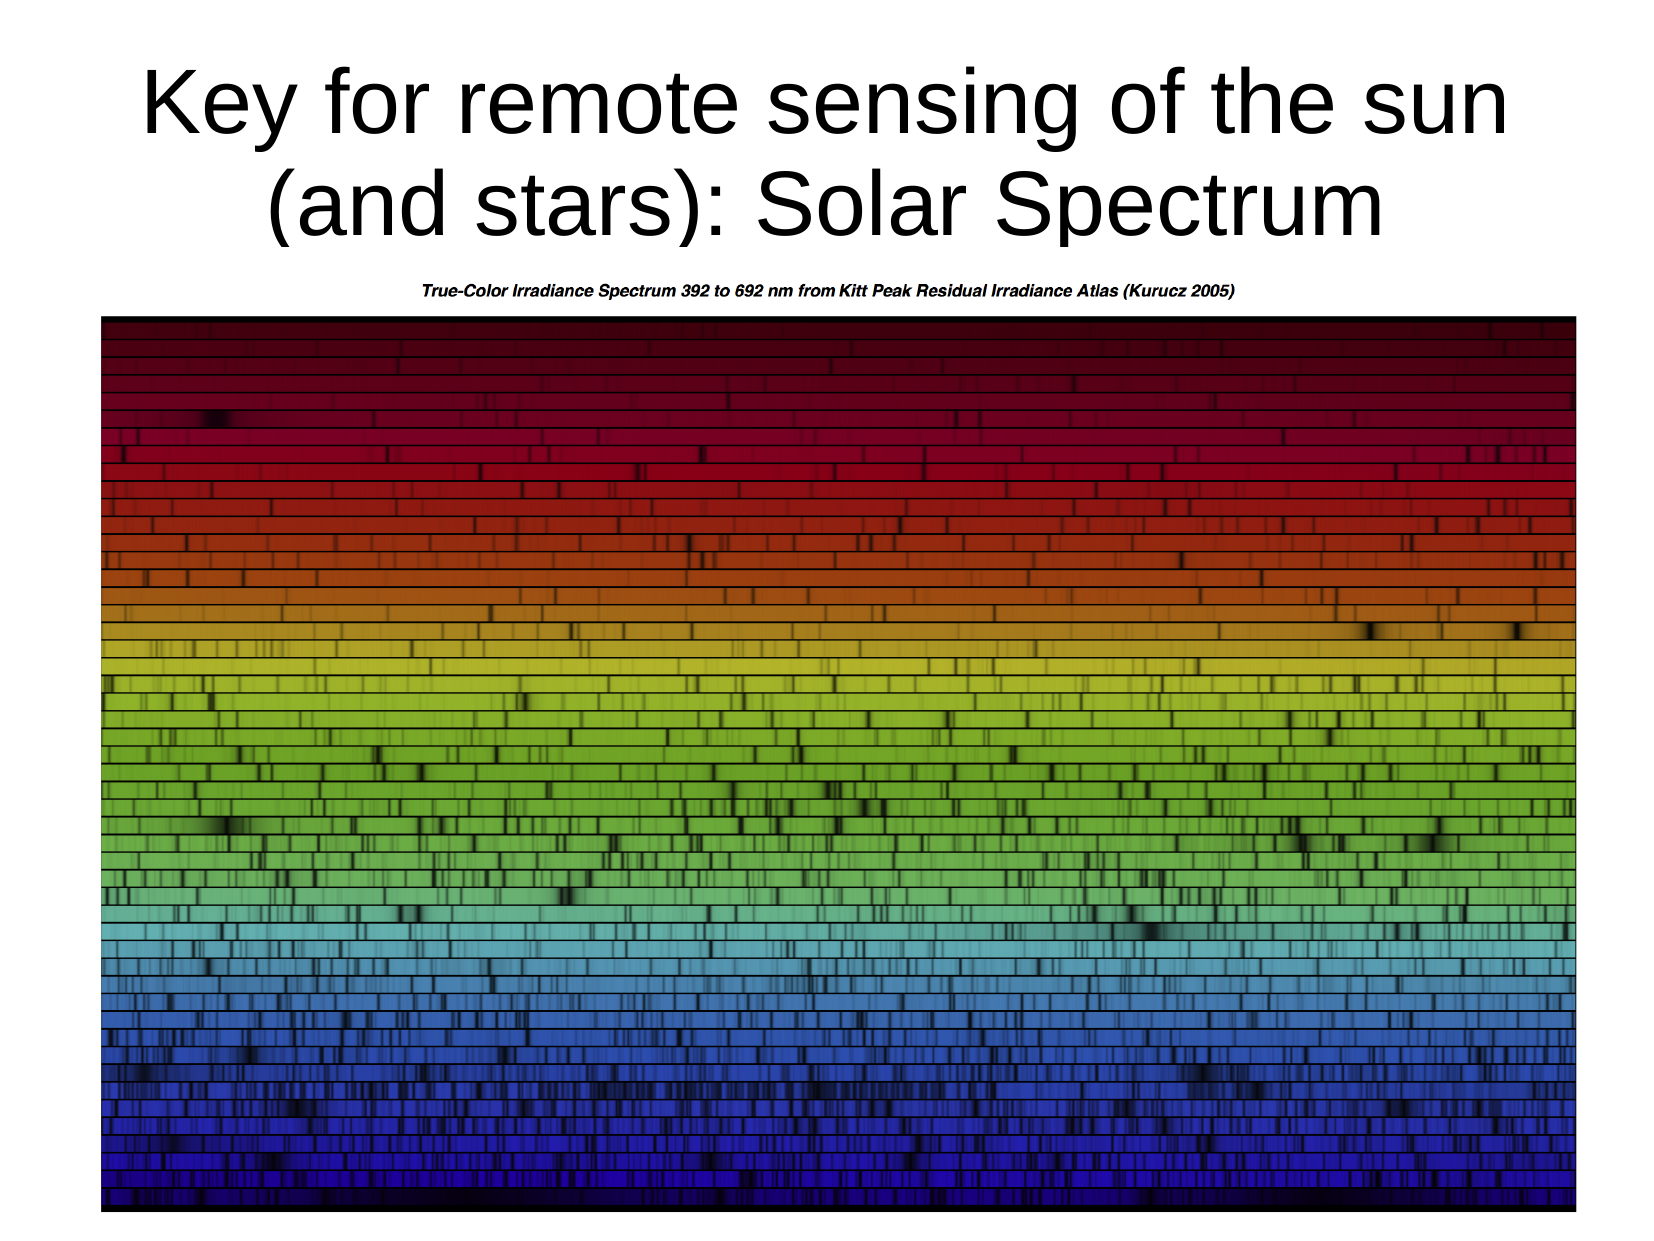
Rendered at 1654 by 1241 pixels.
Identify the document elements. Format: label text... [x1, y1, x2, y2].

picture [76, 247, 1595, 1229]
title Key for remote sensing of the sun (and stars): Solar Spectrum [82, 49, 1571, 247]
